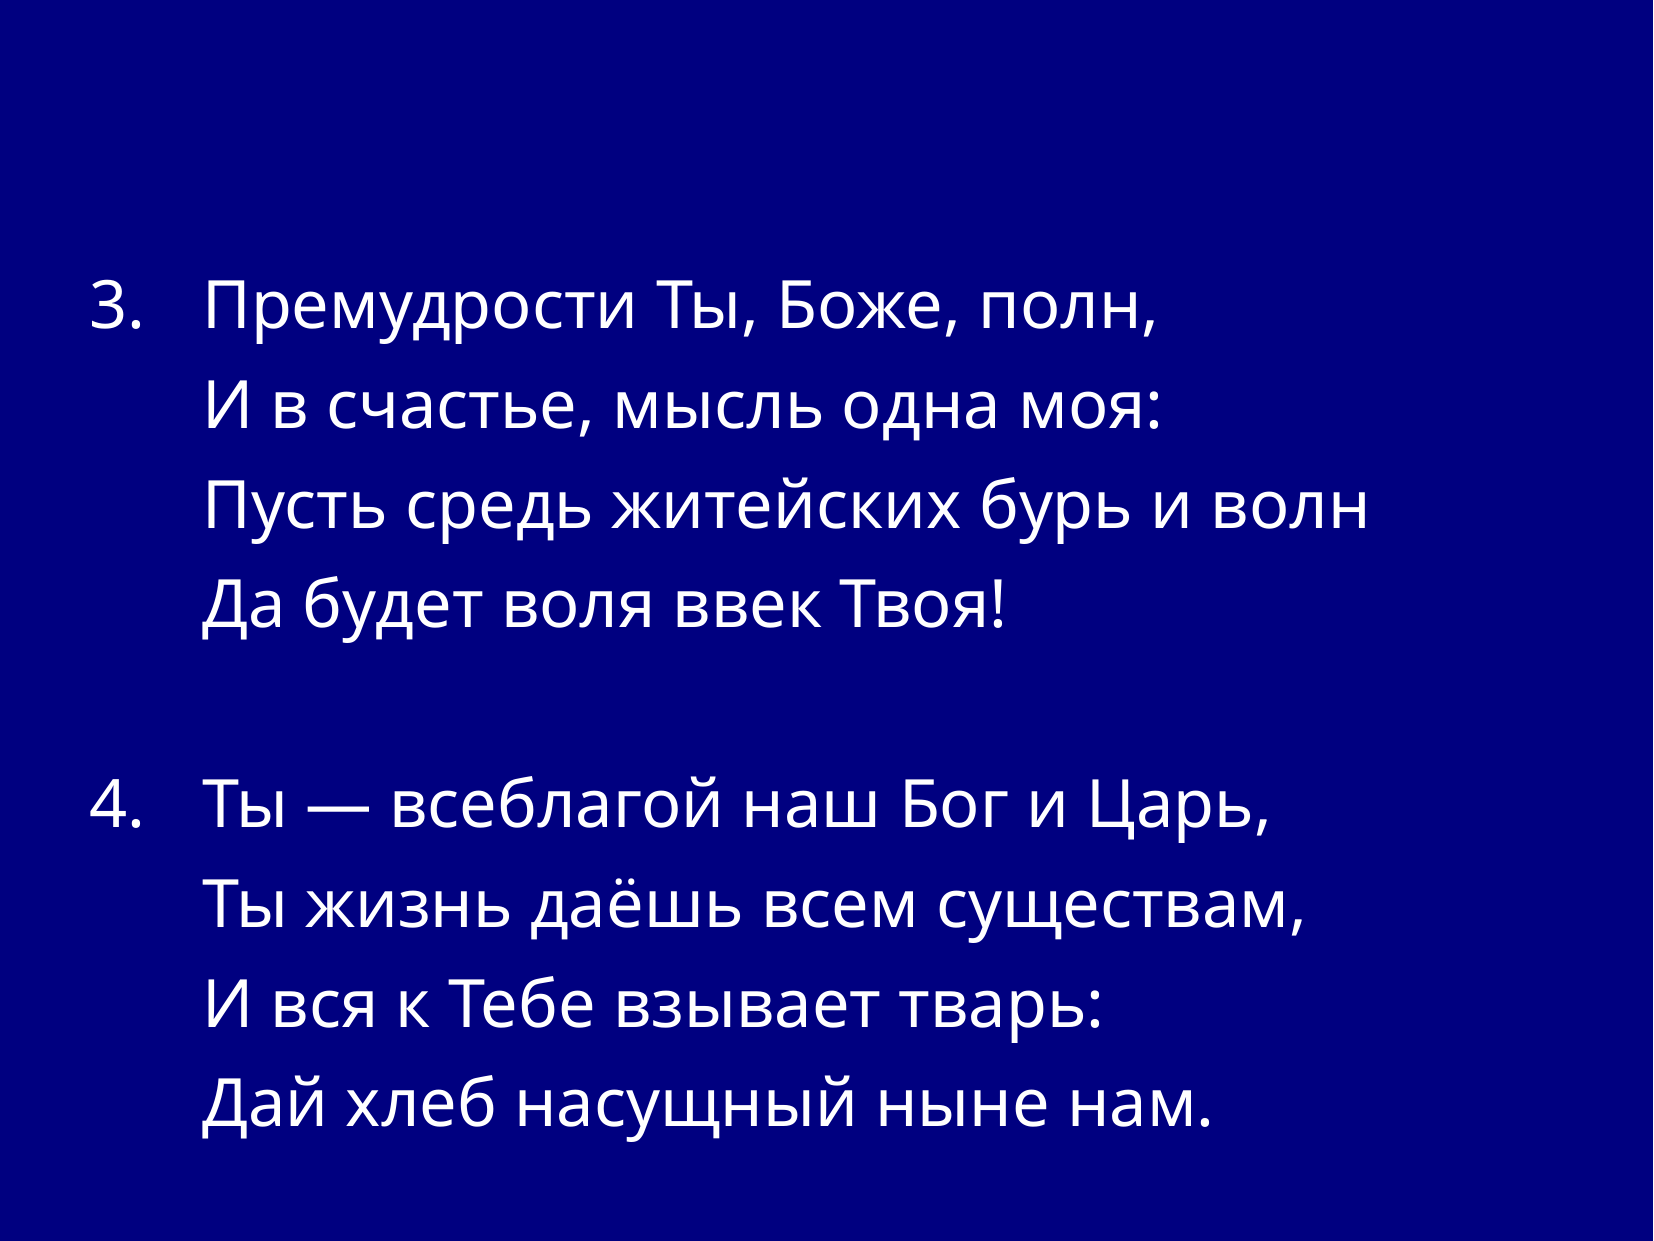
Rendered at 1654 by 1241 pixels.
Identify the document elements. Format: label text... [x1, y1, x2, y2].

text_box 3. Премудрости Ты, Боже, полн, И в счастье, мысль одна моя: Пусть средь житейских бурь и волн Да будет воля ввек Твоя! 4. Ты — всеблагой наш Бог и Царь, Ты жизнь даёшь всем существам, И вся к Тебе взывает тварь: Дай хлеб насущный ныне нам. [75, 150, 1576, 1163]
